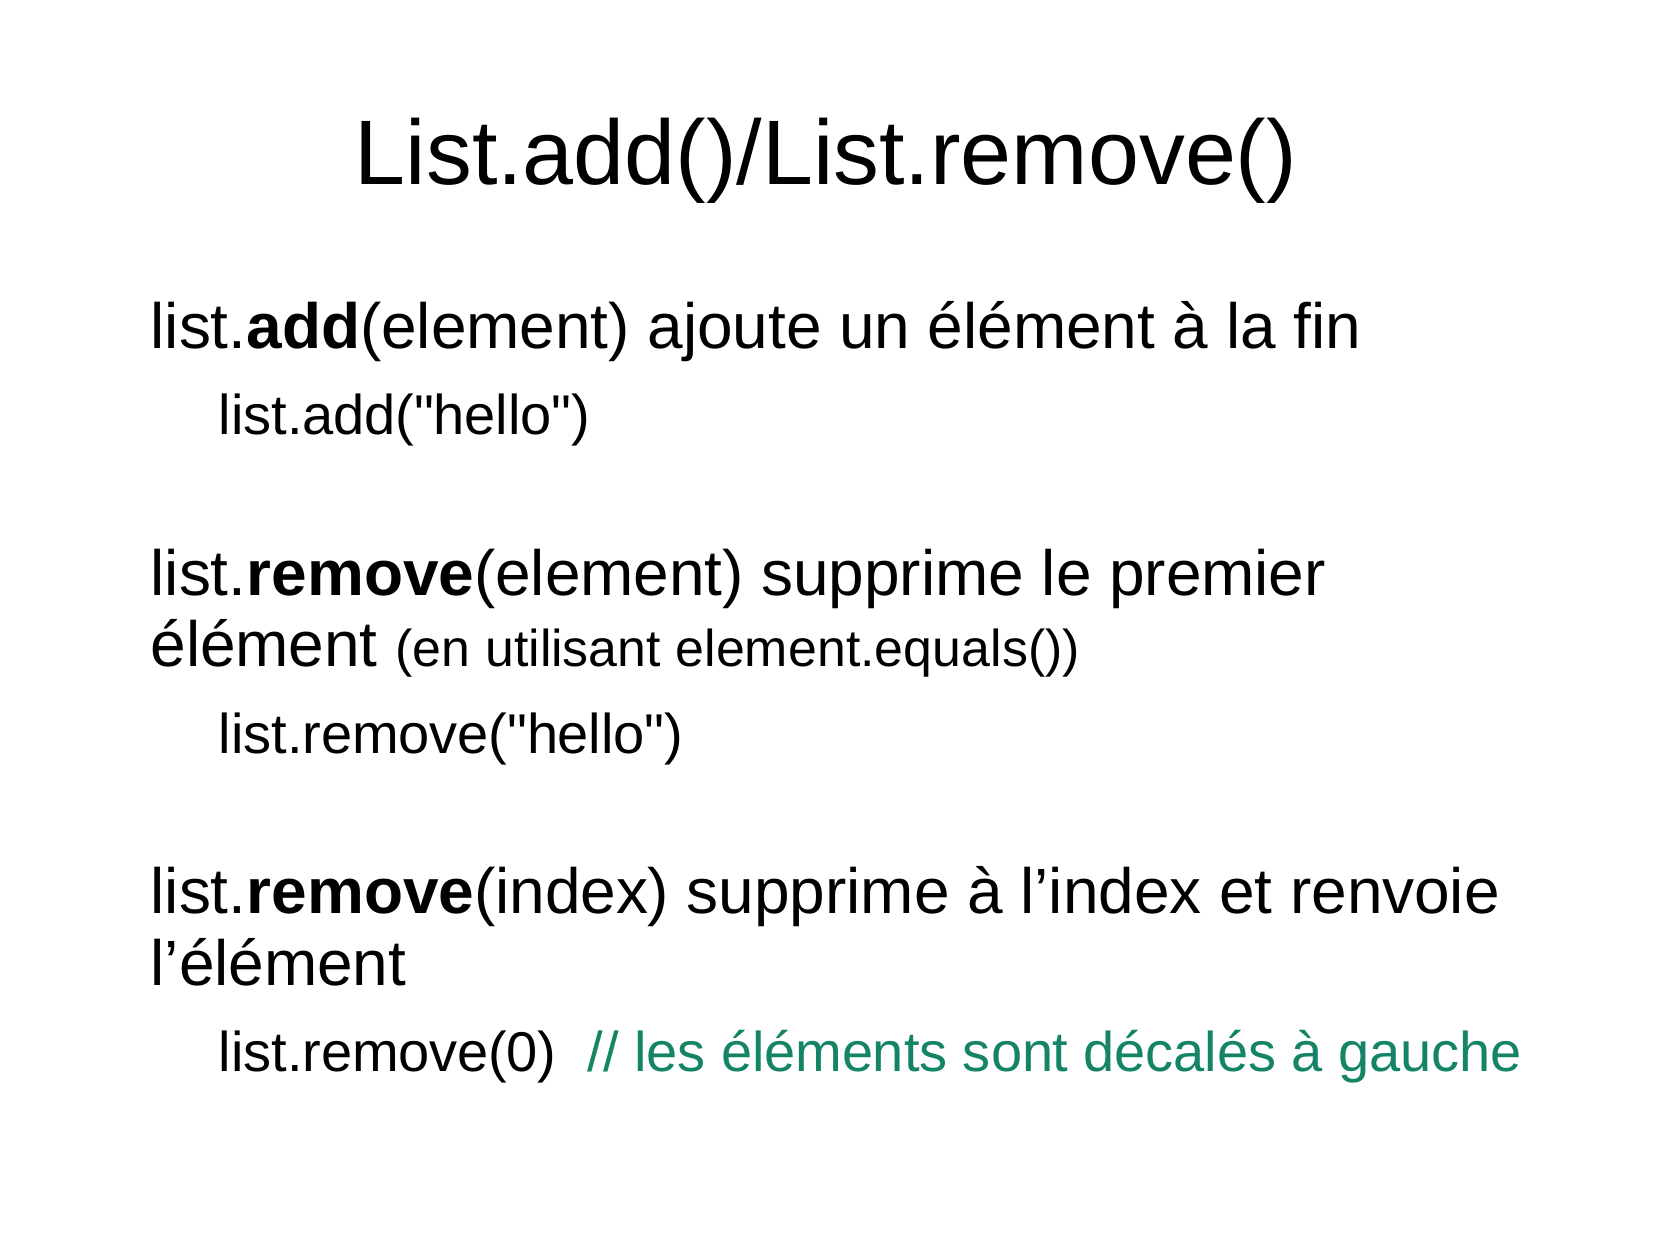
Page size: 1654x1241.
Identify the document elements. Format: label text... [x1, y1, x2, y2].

list list.add(element) ajoute un élément à la fin list.add("hello") list.remove(element) supprime le premier élément (en utilisant element.equals()) list.remove("hello") list.remove(index) supprime à l’index et renvoie l’élément list.remove(0) // les éléments sont décalés à gauche [82, 290, 1571, 1096]
title List.add()/List.remove() [82, 49, 1571, 257]
